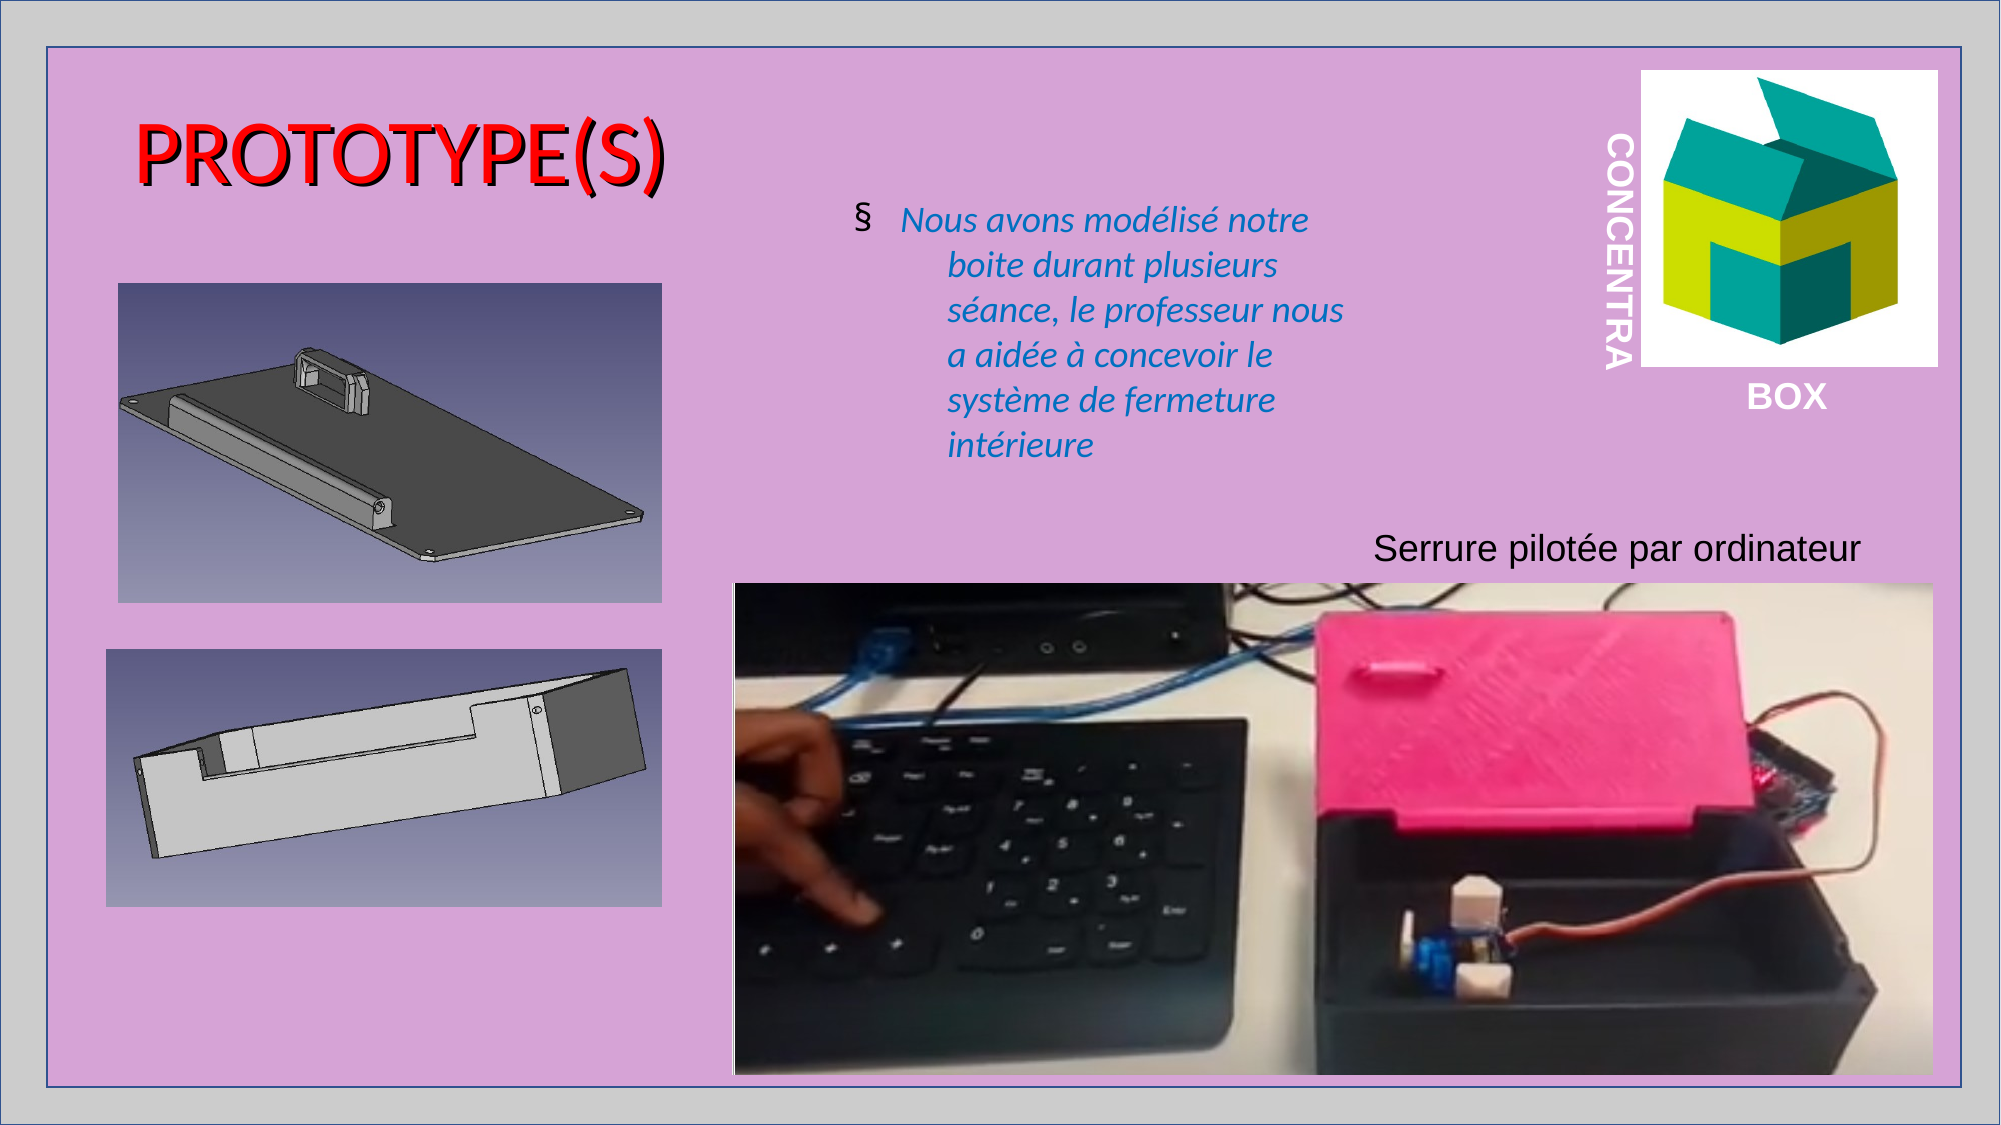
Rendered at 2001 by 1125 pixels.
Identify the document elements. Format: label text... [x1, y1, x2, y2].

picture [1641, 70, 1938, 367]
picture [106, 649, 662, 907]
text_box Nous avons modélisé notre boite durant plusieurs séance, le professeur nous a aidée à concevoir le système de fermeture intérieure [839, 187, 1369, 472]
picture [118, 283, 662, 603]
text_box PROTOTYPE(S) [118, 83, 1726, 211]
picture [732, 583, 1933, 1075]
text_box Serrure pilotée par ordinateur [1358, 519, 2000, 577]
